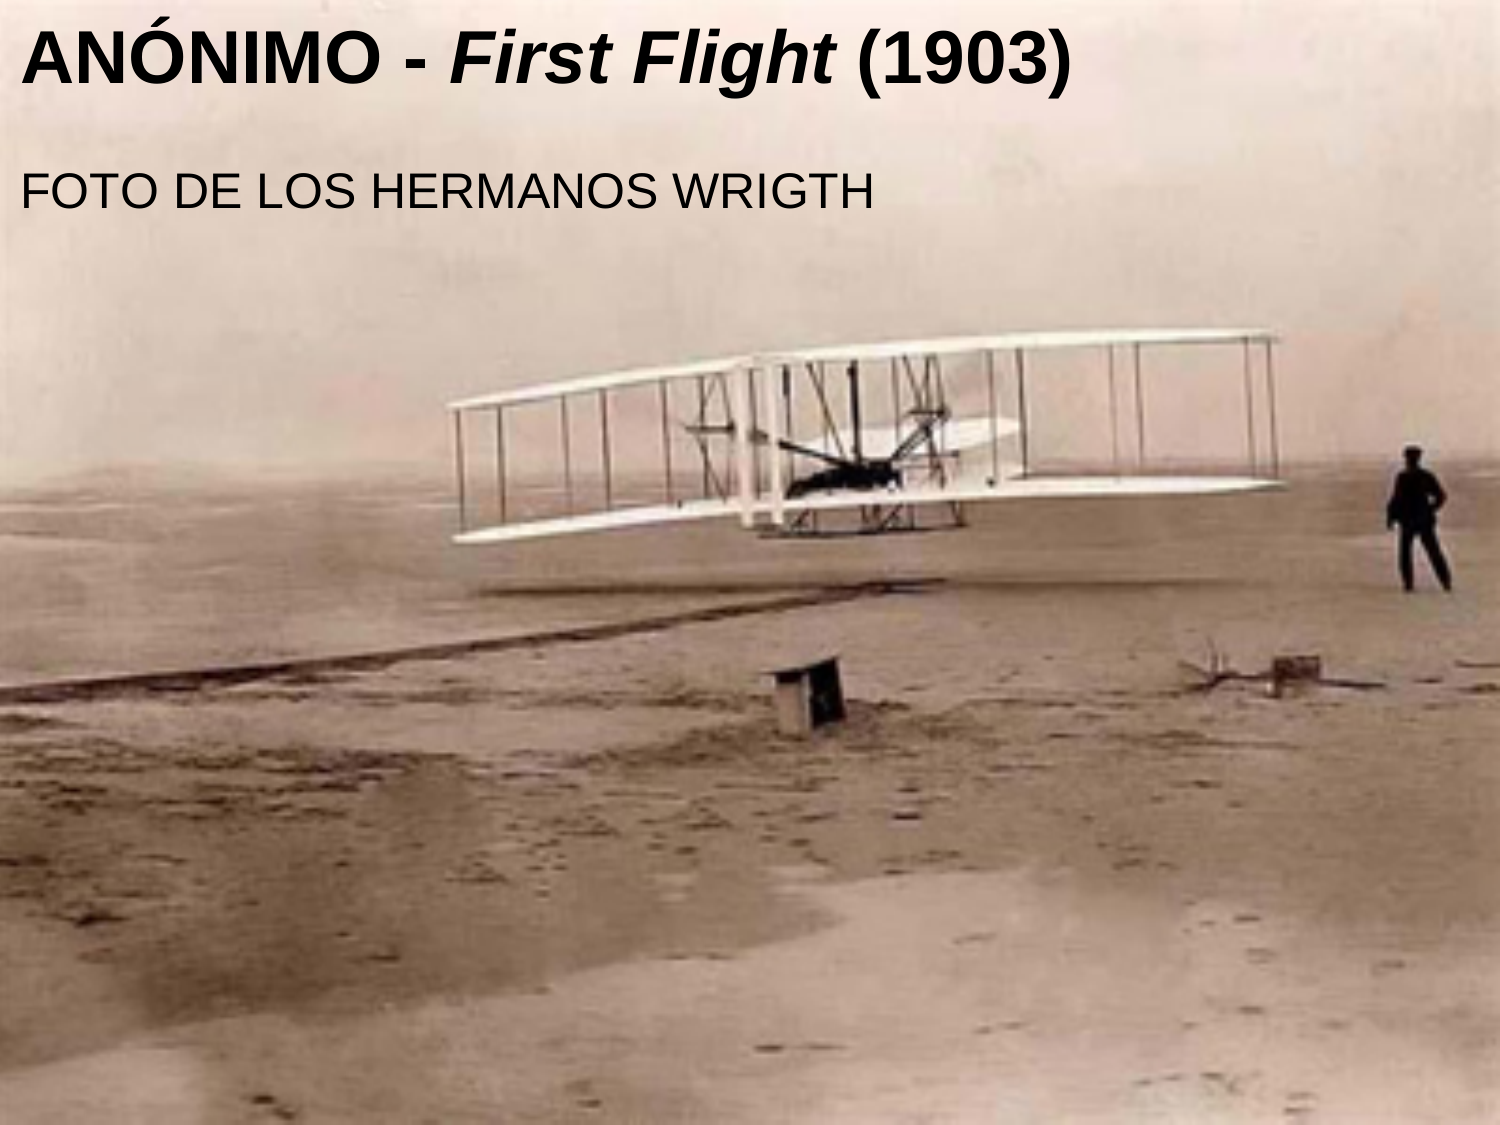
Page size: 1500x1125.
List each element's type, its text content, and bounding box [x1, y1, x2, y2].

text_box ANÓNIMO - First Flight (1903) FOTO DE LOS HERMANOS WRIGTH [5, 0, 1089, 227]
picture [0, 0, 1500, 1125]
